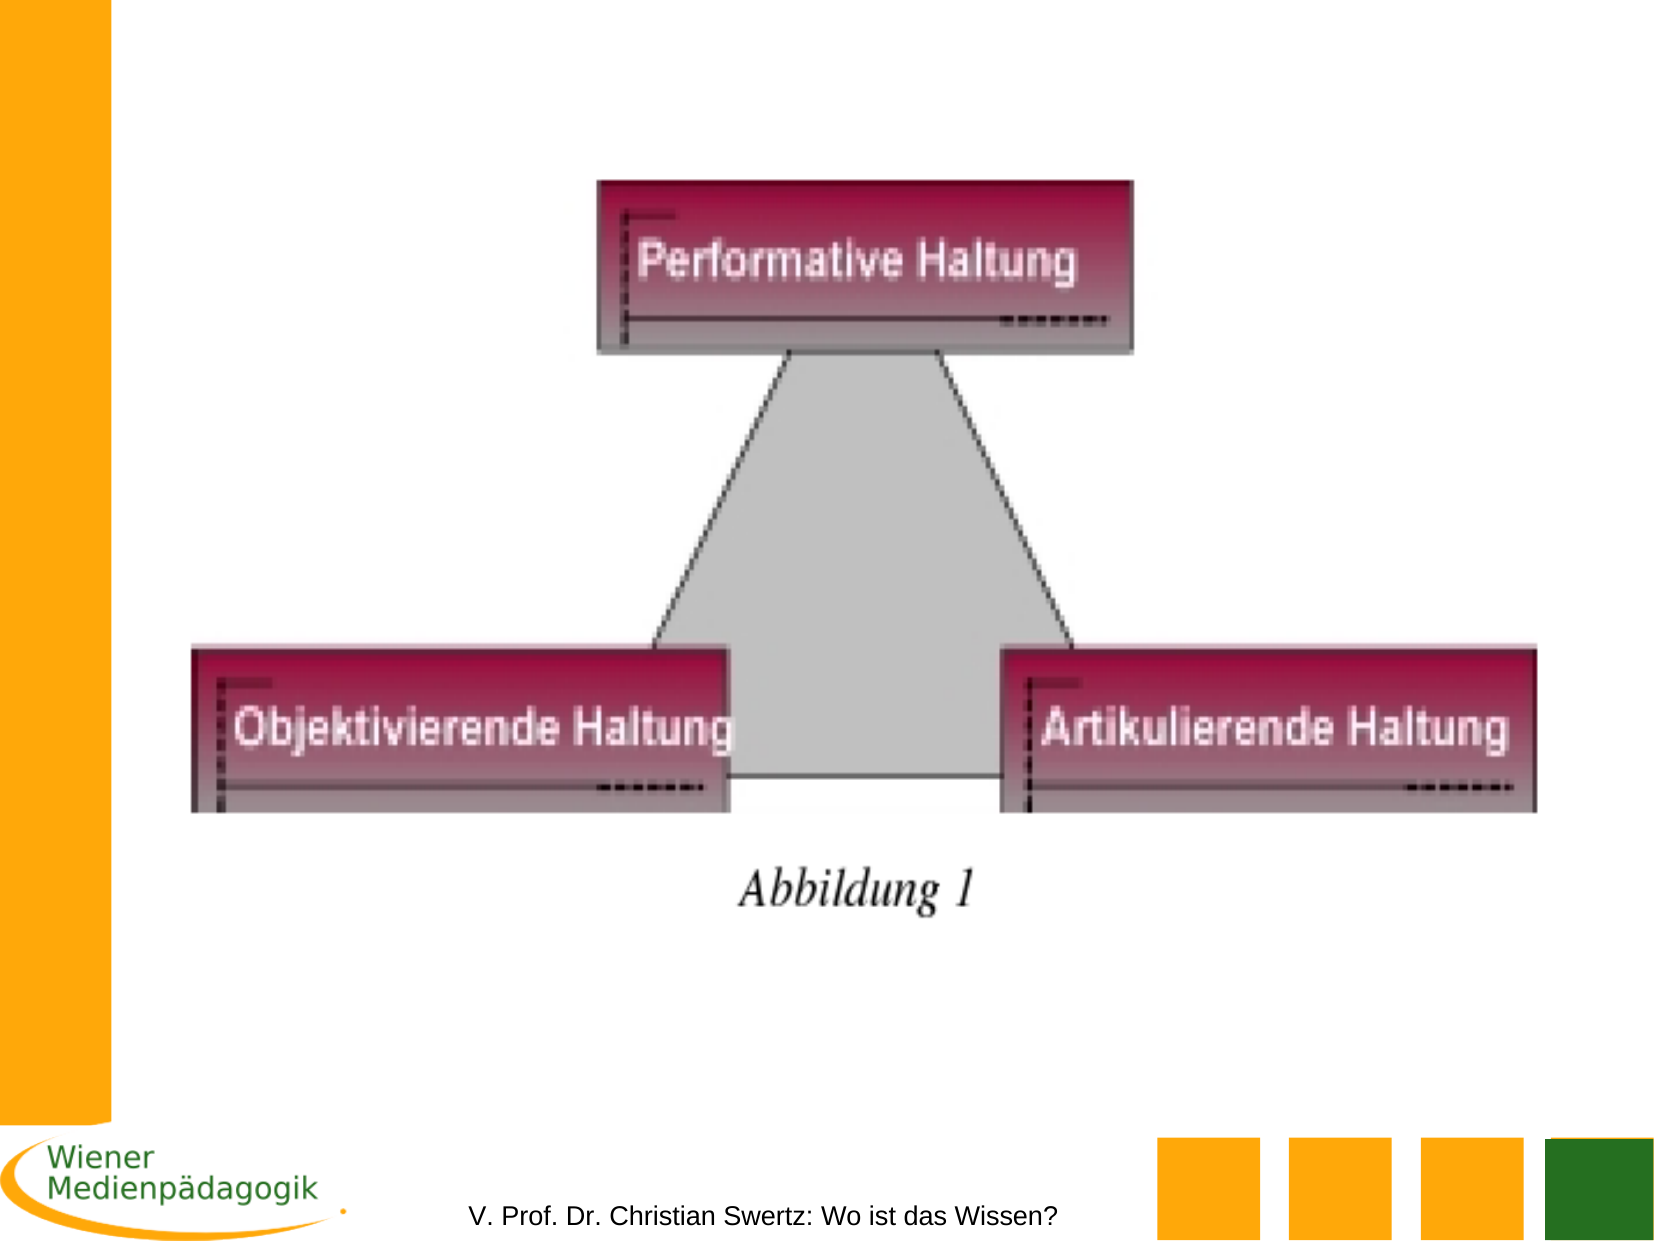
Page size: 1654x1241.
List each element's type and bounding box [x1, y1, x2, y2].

picture [113, 85, 1612, 955]
text_box [1545, 1139, 1654, 1241]
picture [0, 1114, 398, 1241]
